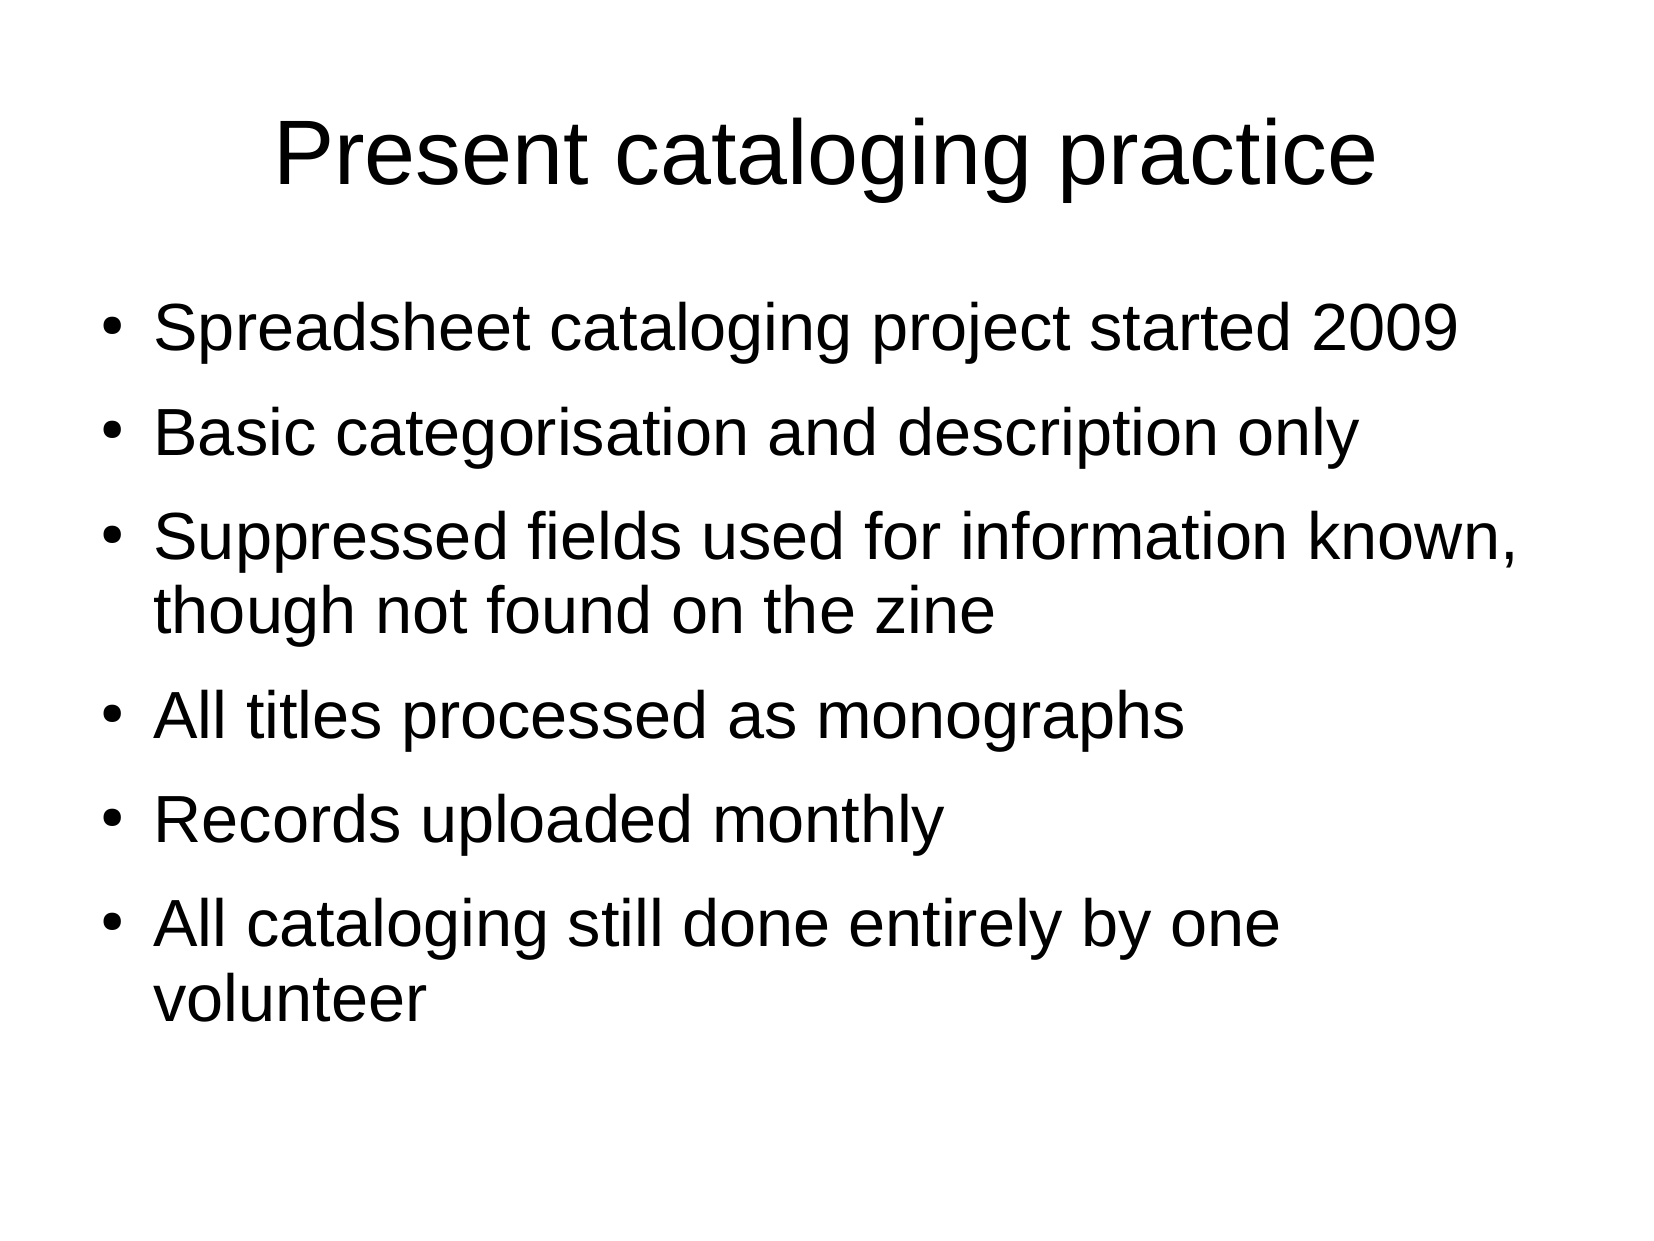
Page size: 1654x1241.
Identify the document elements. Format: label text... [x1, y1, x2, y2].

list Spreadsheet cataloging project started 2009 Basic categorisation and description only Suppressed fields used for information known, though not found on the zine All titles processed as monographs Records uploaded monthly All cataloging still done entirely by one volunteer [82, 290, 1571, 1109]
title Present cataloging practice [82, 49, 1571, 257]
